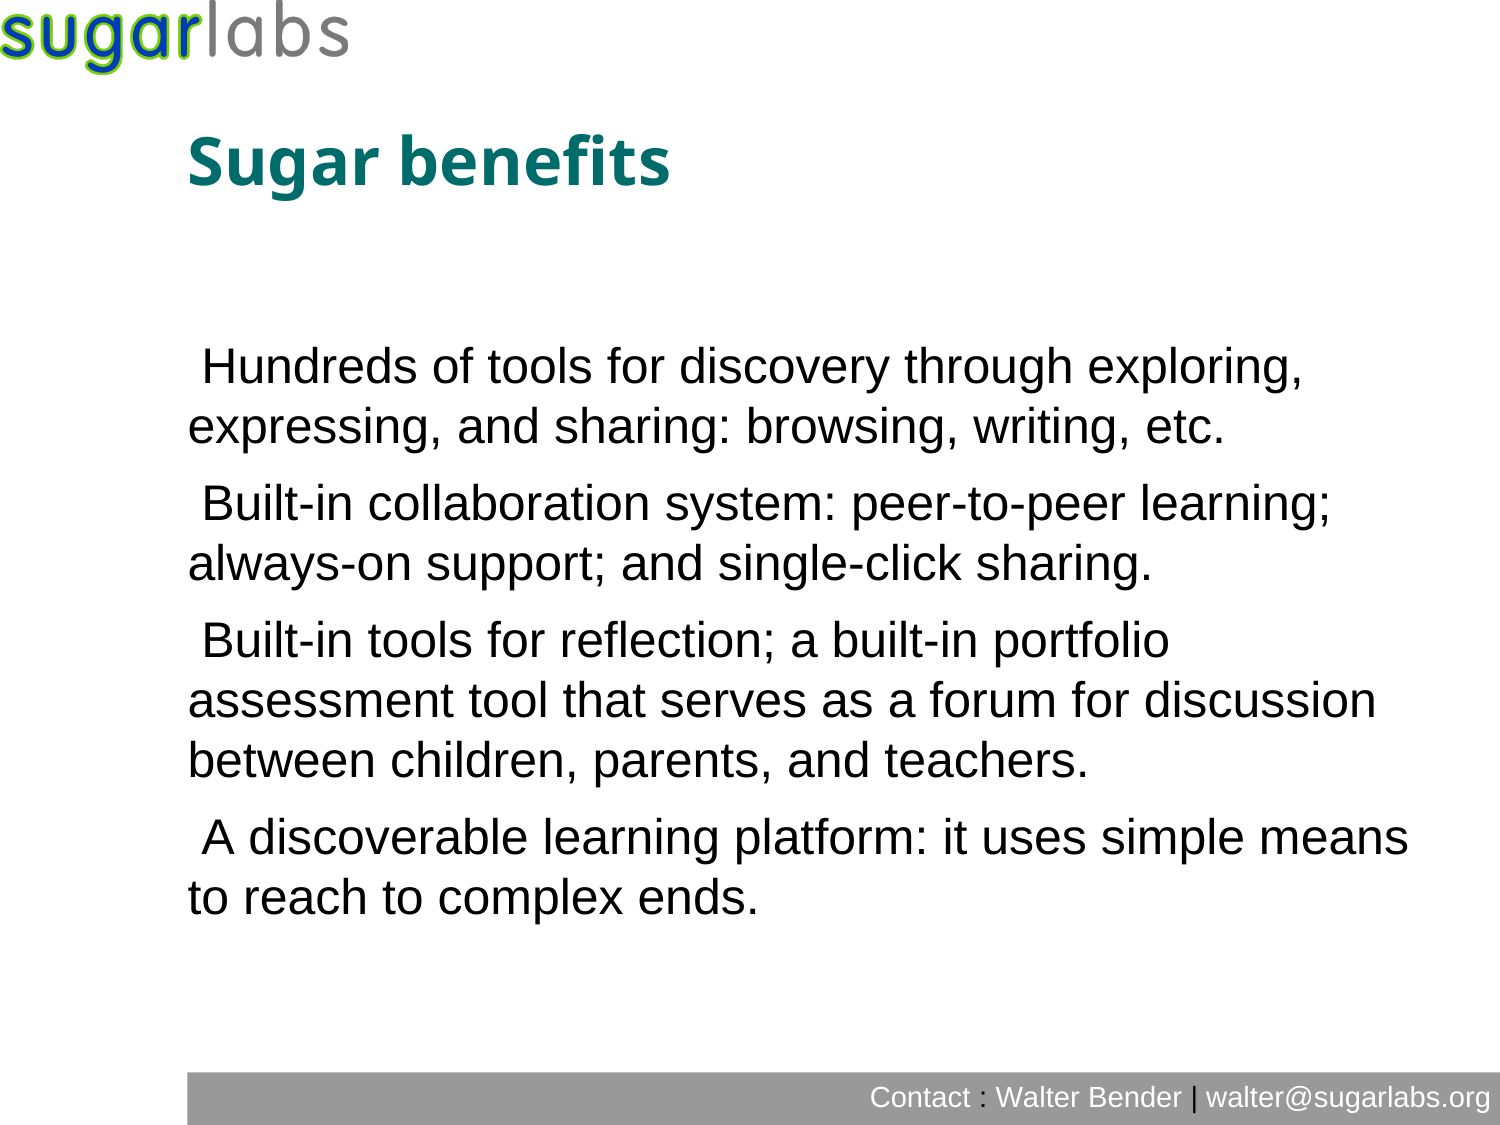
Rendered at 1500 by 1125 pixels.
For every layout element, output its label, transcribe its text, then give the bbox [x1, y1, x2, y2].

picture [0, 0, 348, 75]
title Sugar benefits [187, 80, 1499, 225]
subtitle Hundreds of tools for discovery through exploring, expressing, and sharing: browsing, writing, etc. Built-in collaboration system: peer-to-peer learning; always-on support; and single-click sharing. Built-in tools for reflection; a built-in portfolio assessment tool that serves as a forum for discussion between children, parents, and teachers. A discoverable learning platform: it uses simple means to reach to complex ends. [187, 224, 1424, 1034]
